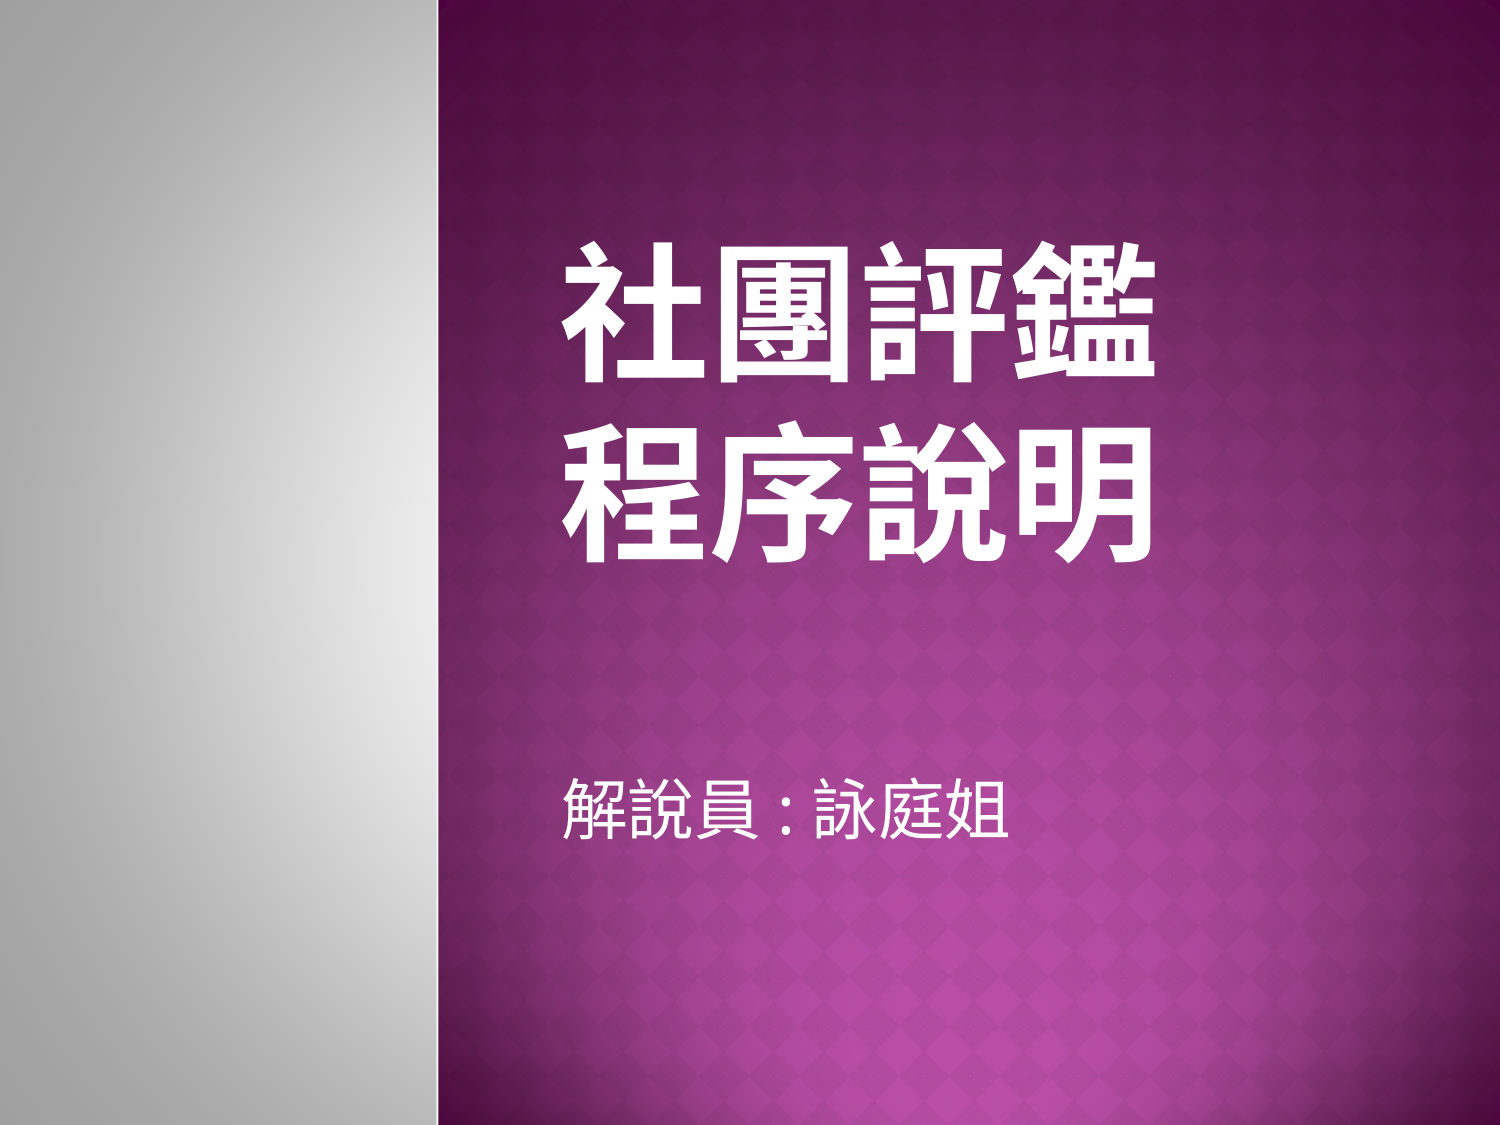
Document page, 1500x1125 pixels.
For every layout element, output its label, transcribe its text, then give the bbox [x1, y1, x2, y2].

subtitle 解說員:詠庭姐 [553, 633, 1393, 815]
title 社團評鑑 程序說明 [551, 219, 1390, 691]
